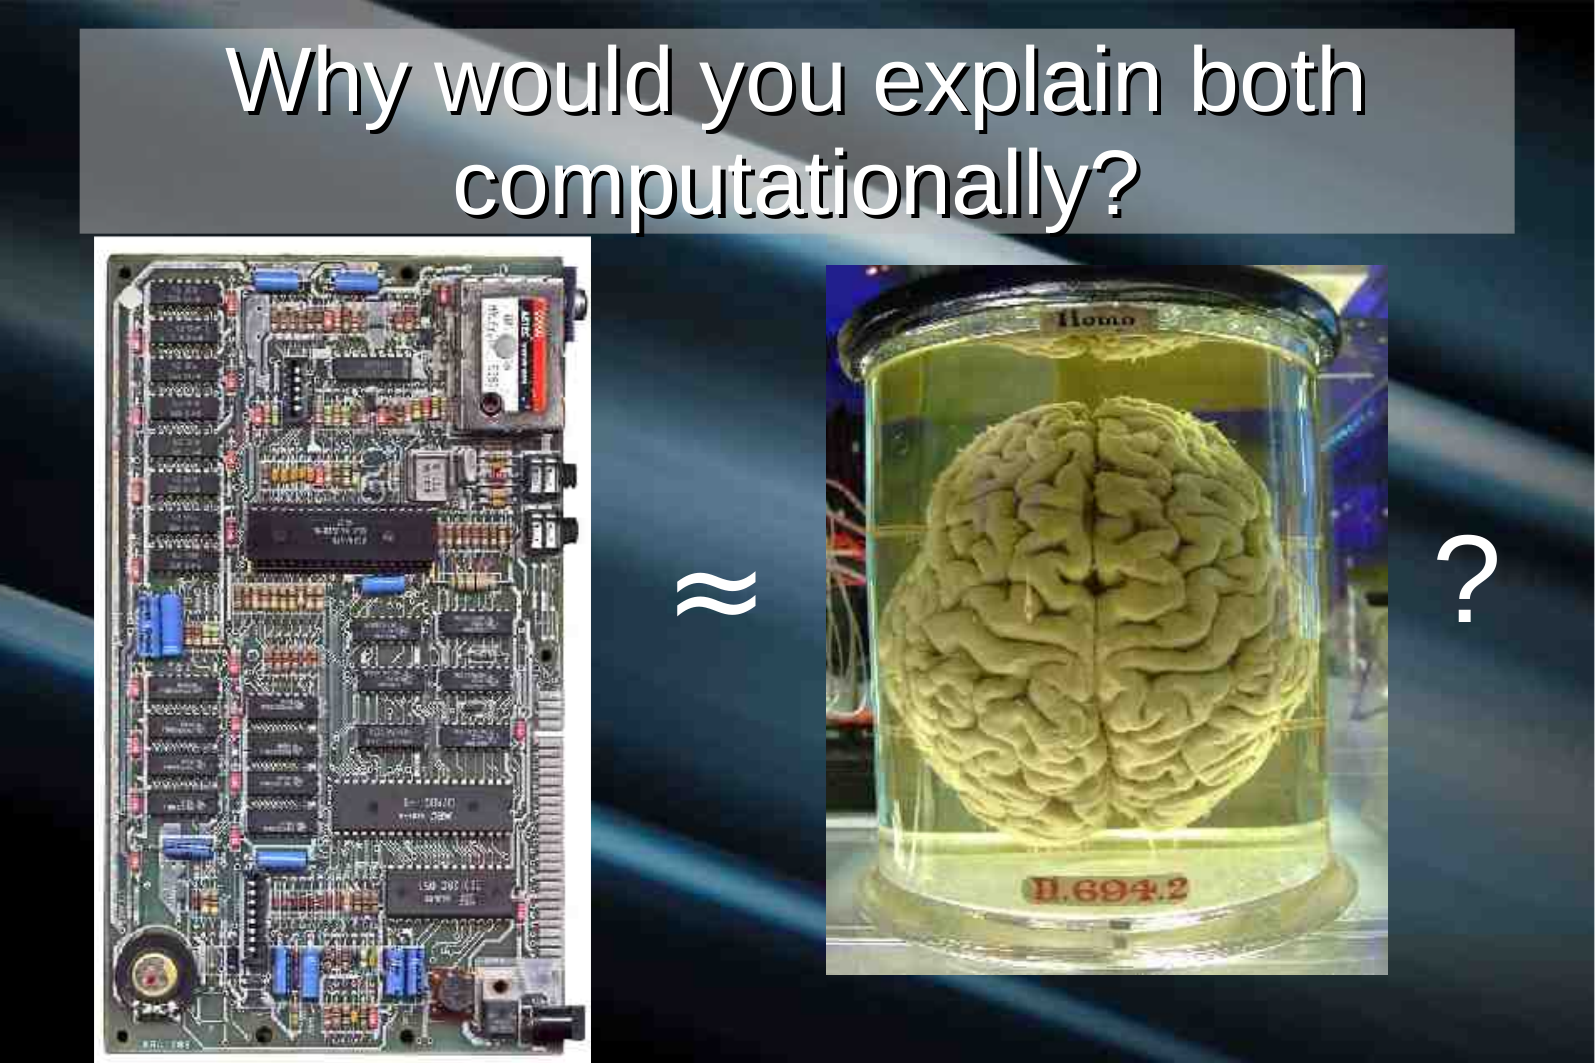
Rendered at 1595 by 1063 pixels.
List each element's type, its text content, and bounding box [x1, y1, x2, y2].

text_box ? [1417, 501, 1565, 719]
picture [0, 0, 1595, 1063]
text_box ≈ [649, 492, 916, 680]
title Why would you explain both computationally? [79, 28, 1515, 234]
